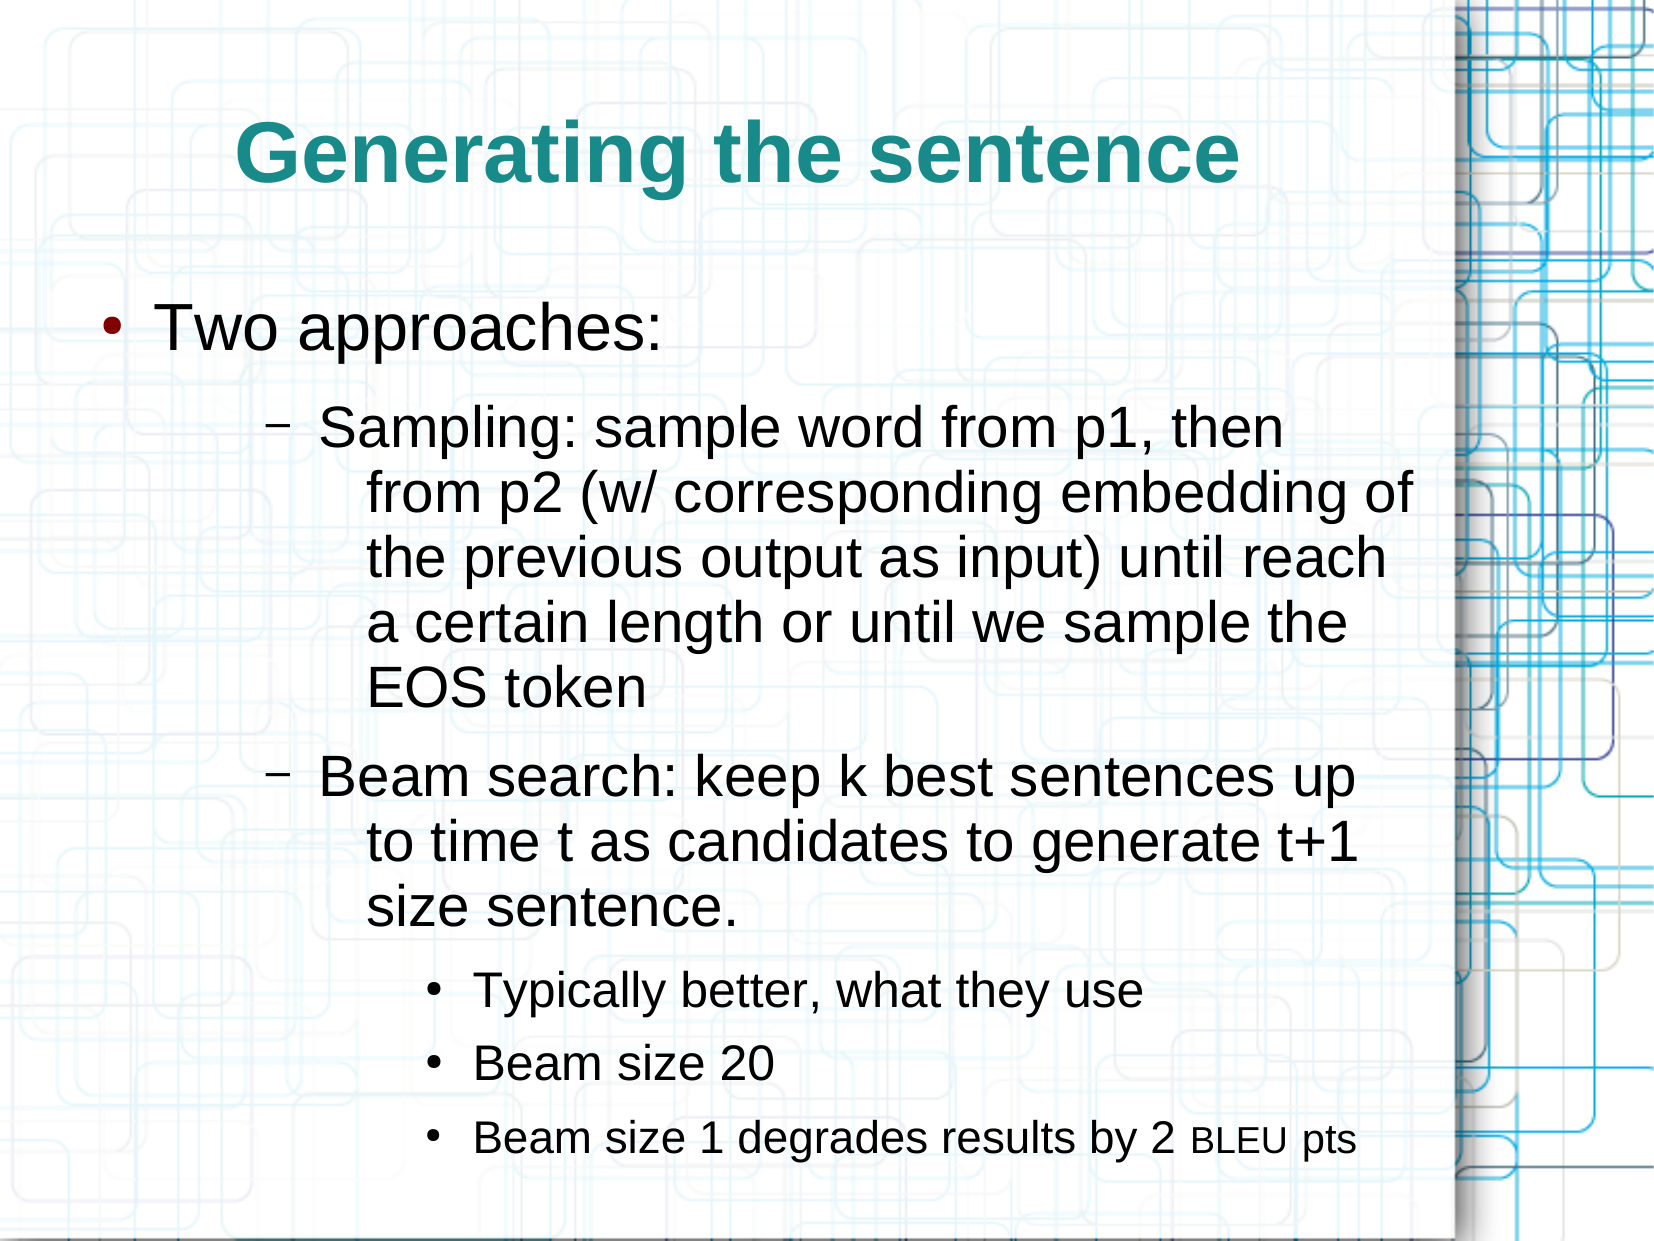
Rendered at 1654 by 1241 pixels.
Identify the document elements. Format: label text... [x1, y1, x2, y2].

picture [0, 0, 1654, 1241]
list Two approaches: Sampling: sample word from p1, then from p2 (w/ corresponding embedding of the previous output as input) until reach a certain length or until we sample the EOS token Beam search: keep k best sentences up to time t as candidates to generate t+1 size sentence. Typically better, what they use Beam size 20 Beam size 1 degrades results by 2 BLEU pts [82, 290, 1418, 1165]
title Generating the sentence [59, 49, 1418, 257]
